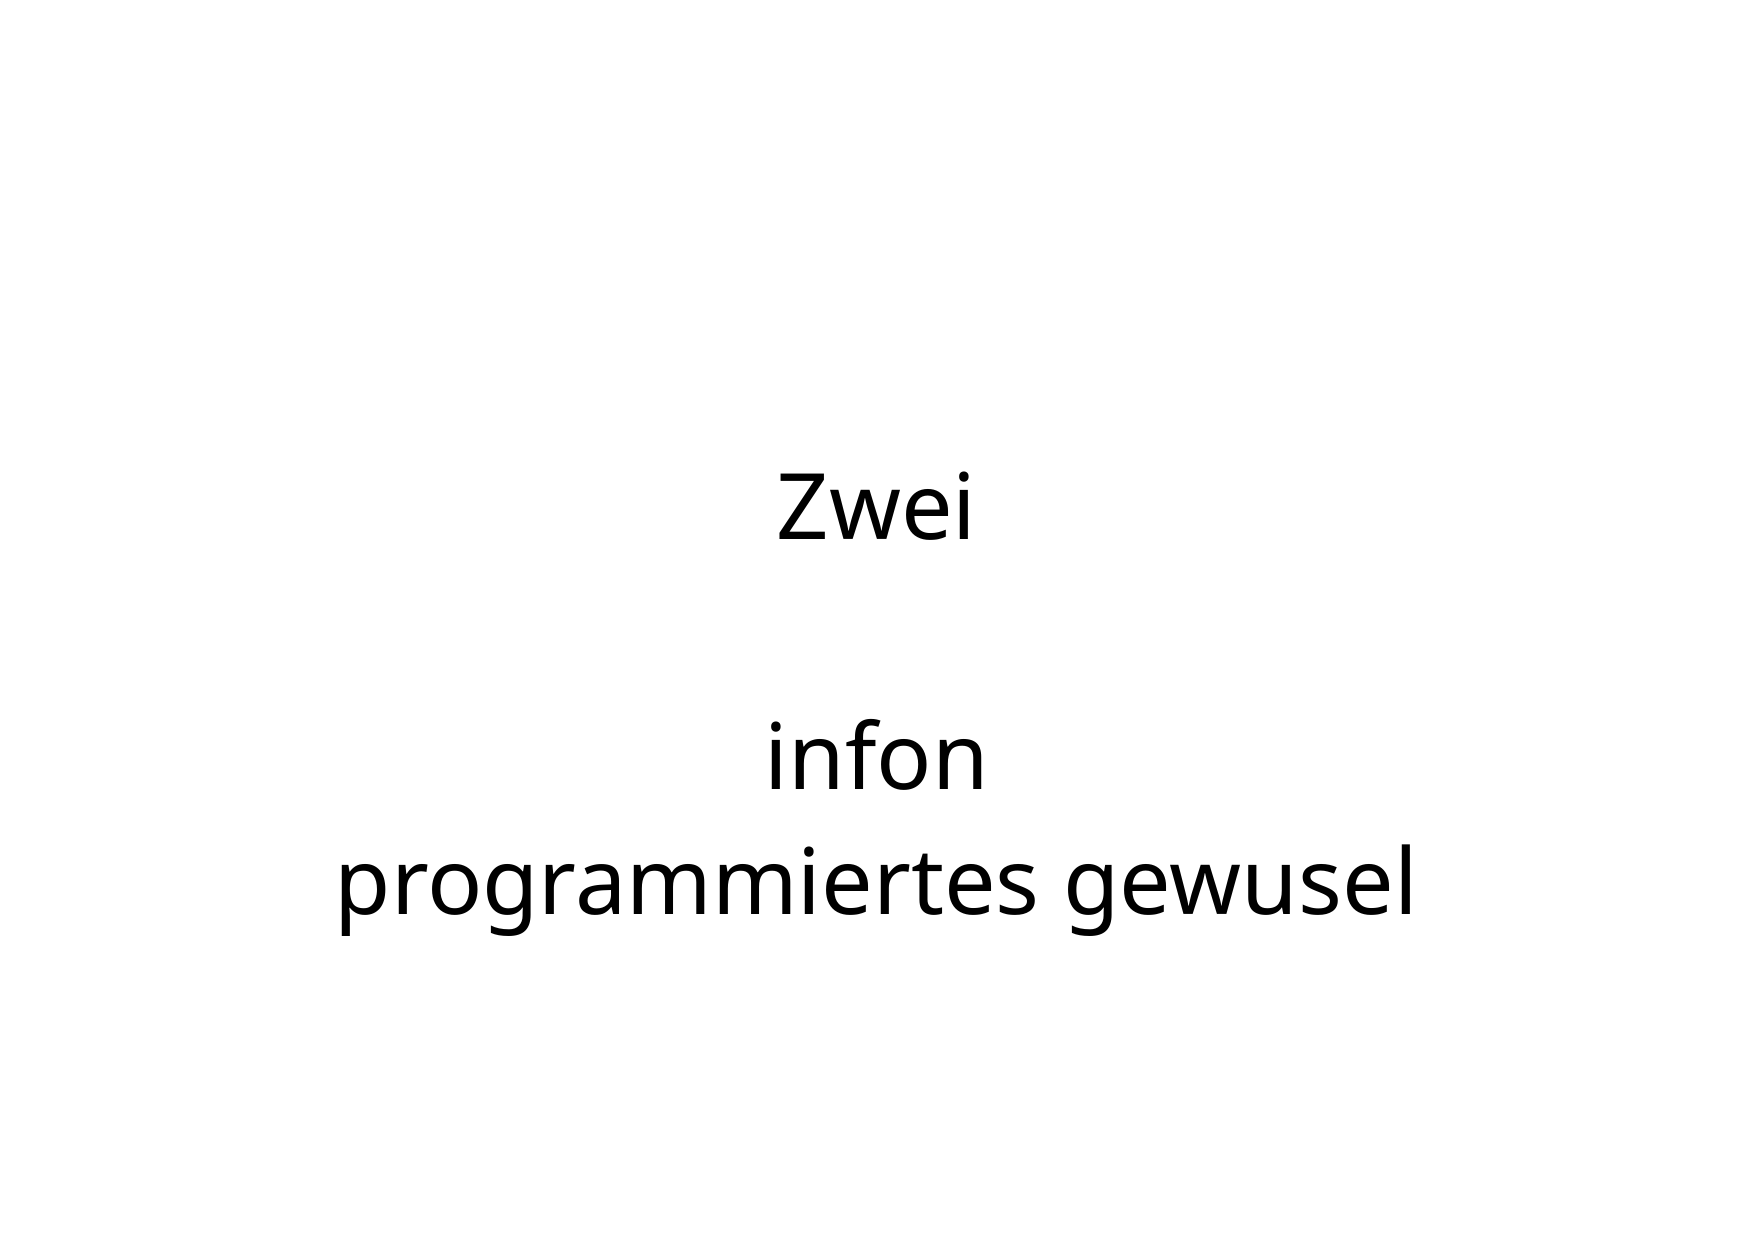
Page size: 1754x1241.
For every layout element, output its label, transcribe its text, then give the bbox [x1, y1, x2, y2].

subtitle Zwei infon programmiertes gewusel [140, 271, 1613, 1113]
